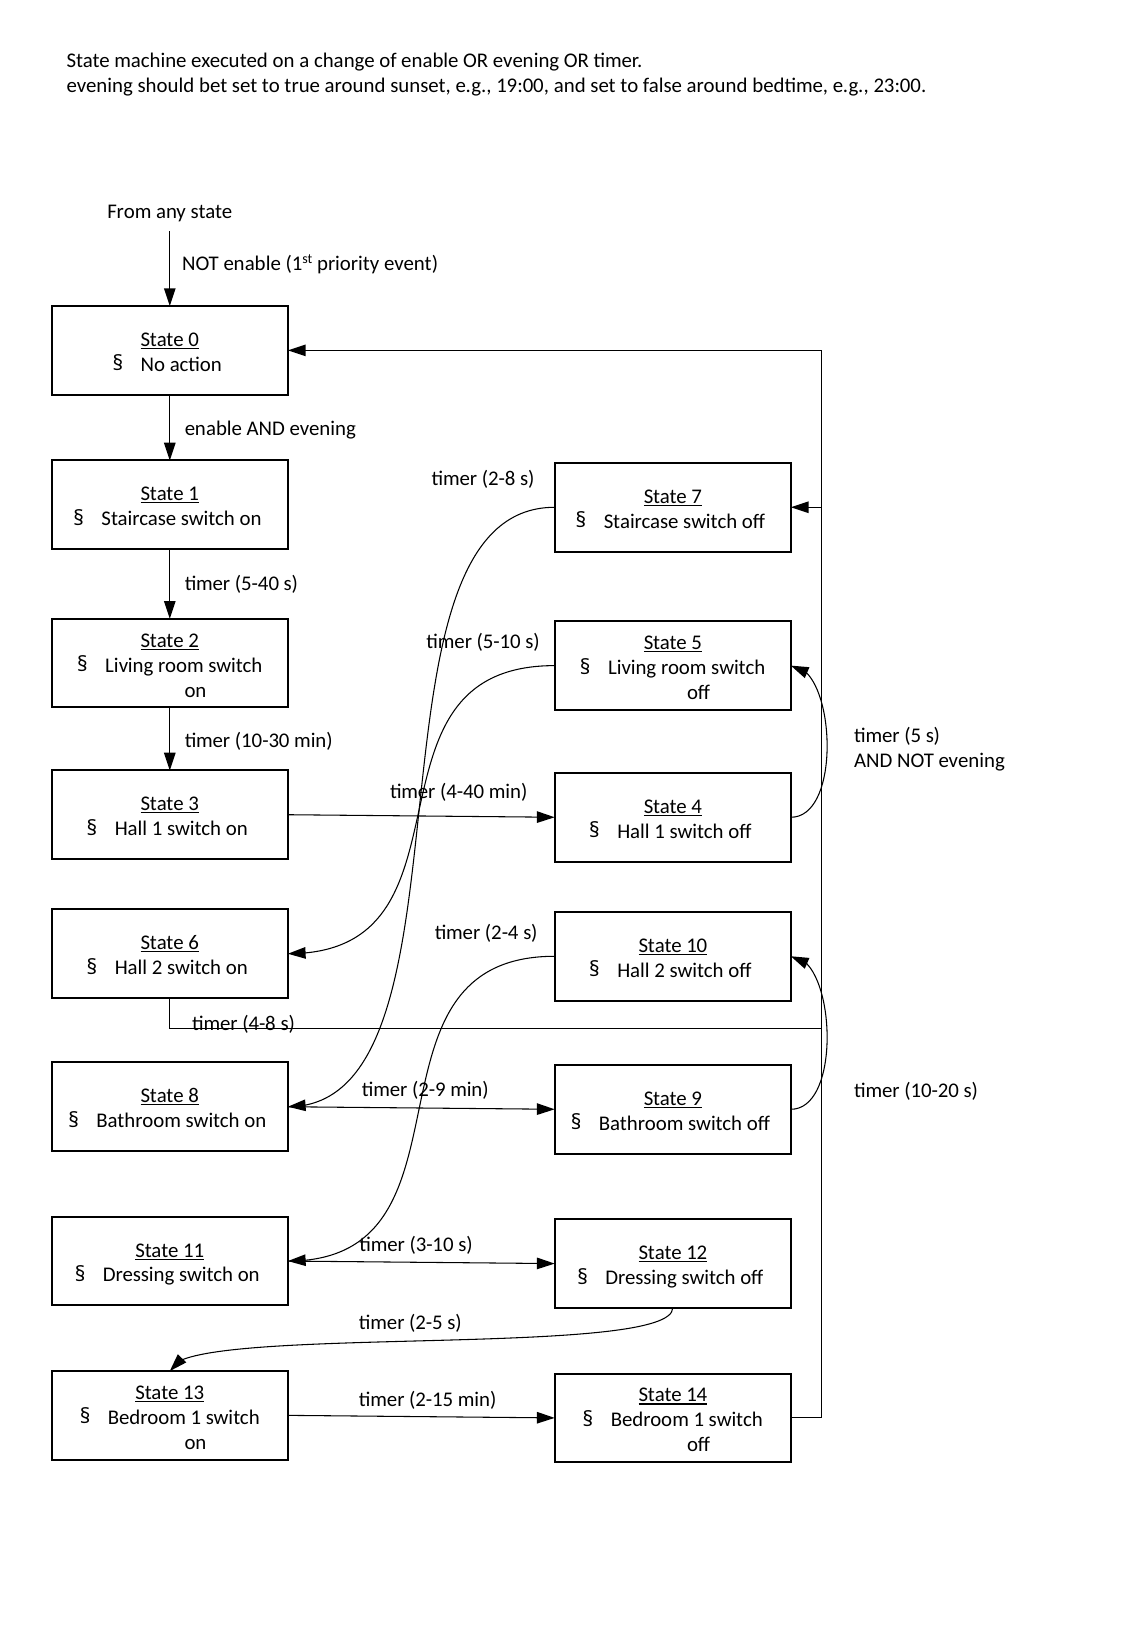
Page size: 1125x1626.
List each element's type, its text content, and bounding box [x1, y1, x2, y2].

text_box NOT enable (1st priority event) [167, 241, 458, 282]
text_box timer (3-10 s) [344, 1222, 377, 1249]
text_box State 12 Dressing switch off [555, 1219, 791, 1308]
text_box State 11 Dressing switch on [52, 1217, 288, 1305]
text_box timer (5-10 s) [411, 620, 558, 661]
text_box State 2 Living room switch on [52, 619, 288, 707]
text_box State 1 Staircase switch on [52, 460, 288, 549]
text_box From any state [64, 190, 276, 232]
text_box timer (2-4 s) [419, 910, 555, 952]
text_box State machine executed on a change of enable OR evening OR timer. evening should bet set to true around sunset, e.g., 19:00, and set to false around bedtime, e.g., 23:00. [51, 39, 949, 105]
text_box timer (3-10 s) [344, 1222, 491, 1264]
text_box State 5 Living room switch off [555, 621, 791, 710]
text_box timer (5-40 s) [169, 561, 316, 603]
text_box State 7 Staircase switch off [555, 463, 791, 552]
text_box timer (10-20 s) [839, 1068, 996, 1110]
text_box State 6 Hall 2 switch on [52, 909, 288, 998]
text_box timer (10-30 min) [169, 718, 351, 760]
text_box timer (2-9 min) [346, 1067, 427, 1109]
text_box State 8 Bathroom switch on [52, 1062, 288, 1151]
text_box timer (2-15 min) [343, 1378, 515, 1419]
text_box timer (2-5 s) [343, 1301, 479, 1342]
text_box State 3 Hall 1 switch on [52, 770, 288, 859]
text_box timer (5 s) AND NOT evening [839, 714, 1023, 780]
text_box State 10 Hall 2 switch off [555, 912, 791, 1001]
text_box enable AND evening [169, 407, 374, 448]
text_box State 9 Bathroom switch off [555, 1065, 791, 1154]
text_box timer (4-8 s) [177, 1001, 313, 1043]
text_box timer (2-8 s) [416, 457, 552, 498]
text_box State 14 Bedroom 1 switch off [555, 1374, 791, 1462]
text_box State 0 No action [52, 306, 288, 395]
text_box State 13 Bedroom 1 switch on [52, 1371, 288, 1460]
text_box timer (4-40 min) [375, 770, 422, 837]
text_box timer (2-9 min) [420, 1067, 507, 1109]
text_box State 4 Hall 1 switch off [555, 773, 791, 862]
text_box timer (4-40 min) [417, 770, 546, 837]
